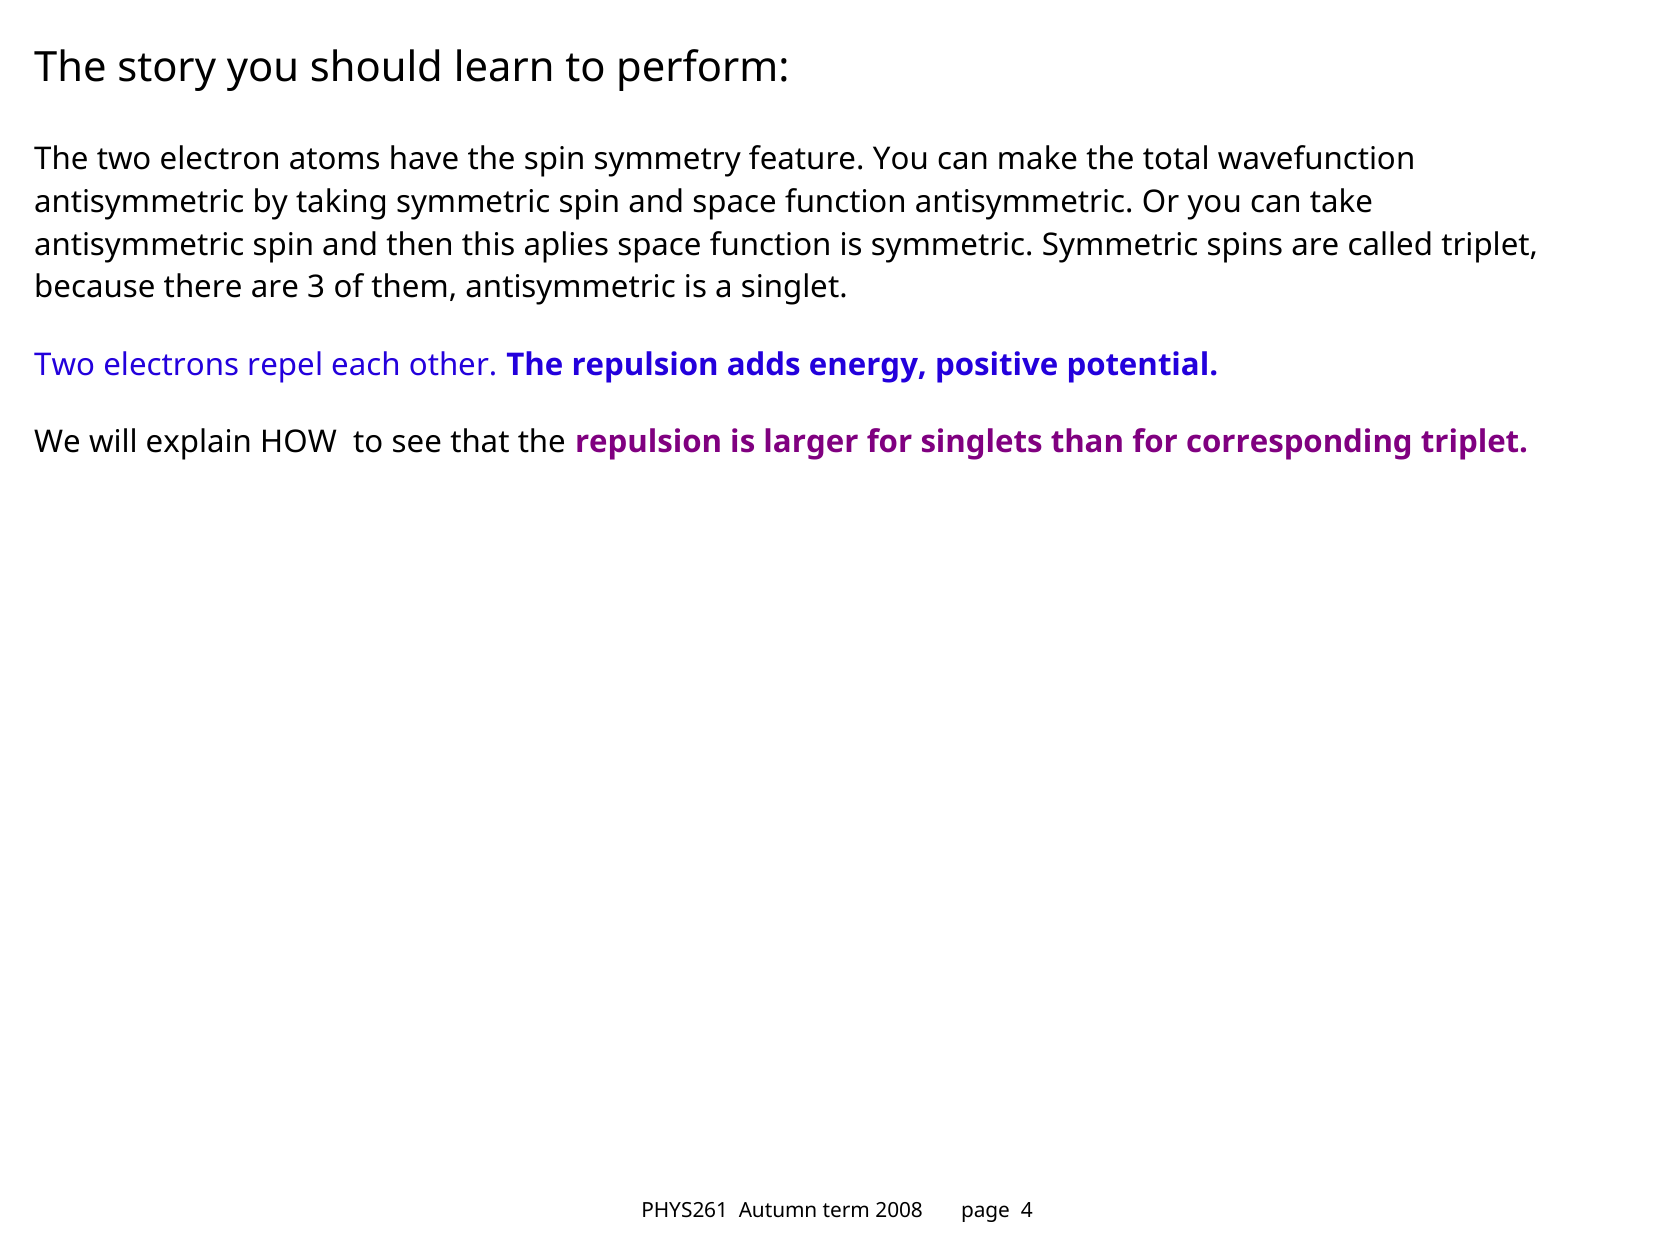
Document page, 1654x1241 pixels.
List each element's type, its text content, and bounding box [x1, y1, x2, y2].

text_box The story you should learn to perform: The two electron atoms have the spin symmetry feature. You can make the total wavefunction antisymmetric by taking symmetric spin and space function antisymmetric. Or you can take antisymmetric spin and then this aplies space function is symmetric. Symmetric spins are called triplet, because there are 3 of them, antisymmetric is a singlet. Two electrons repel each other. The repulsion adds energy, positive potential. We will explain HOW to see that the repulsion is larger for singlets than for corresponding triplet. [19, 28, 1565, 537]
